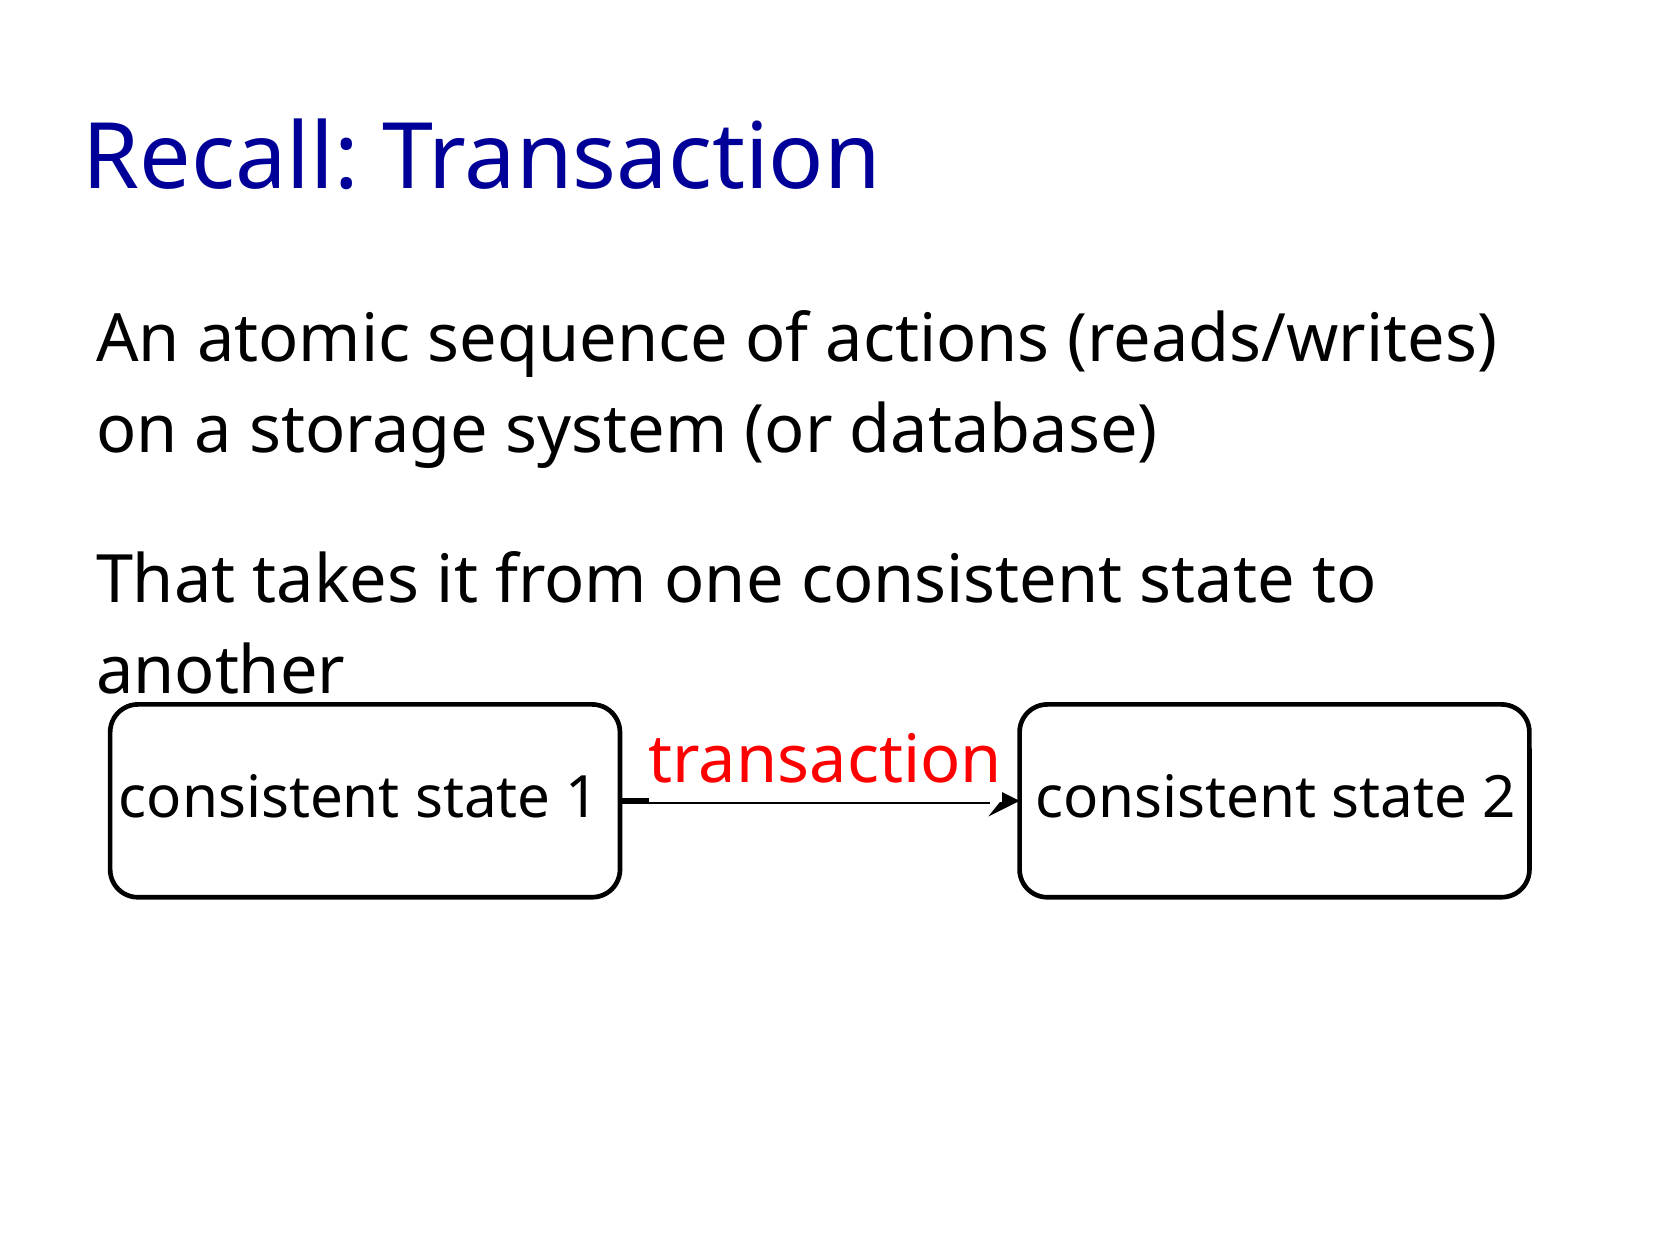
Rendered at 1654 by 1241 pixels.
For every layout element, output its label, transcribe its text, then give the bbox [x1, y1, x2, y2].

list An atomic sequence of actions (reads/writes) on a storage system (or database) That takes it from one consistent state to another [60, 290, 1571, 1096]
text_box consistent state 2 [1020, 751, 1531, 837]
title Recall: Transaction [82, 49, 1571, 257]
text_box transaction [633, 708, 1017, 803]
text_box consistent state 1 [104, 751, 614, 837]
